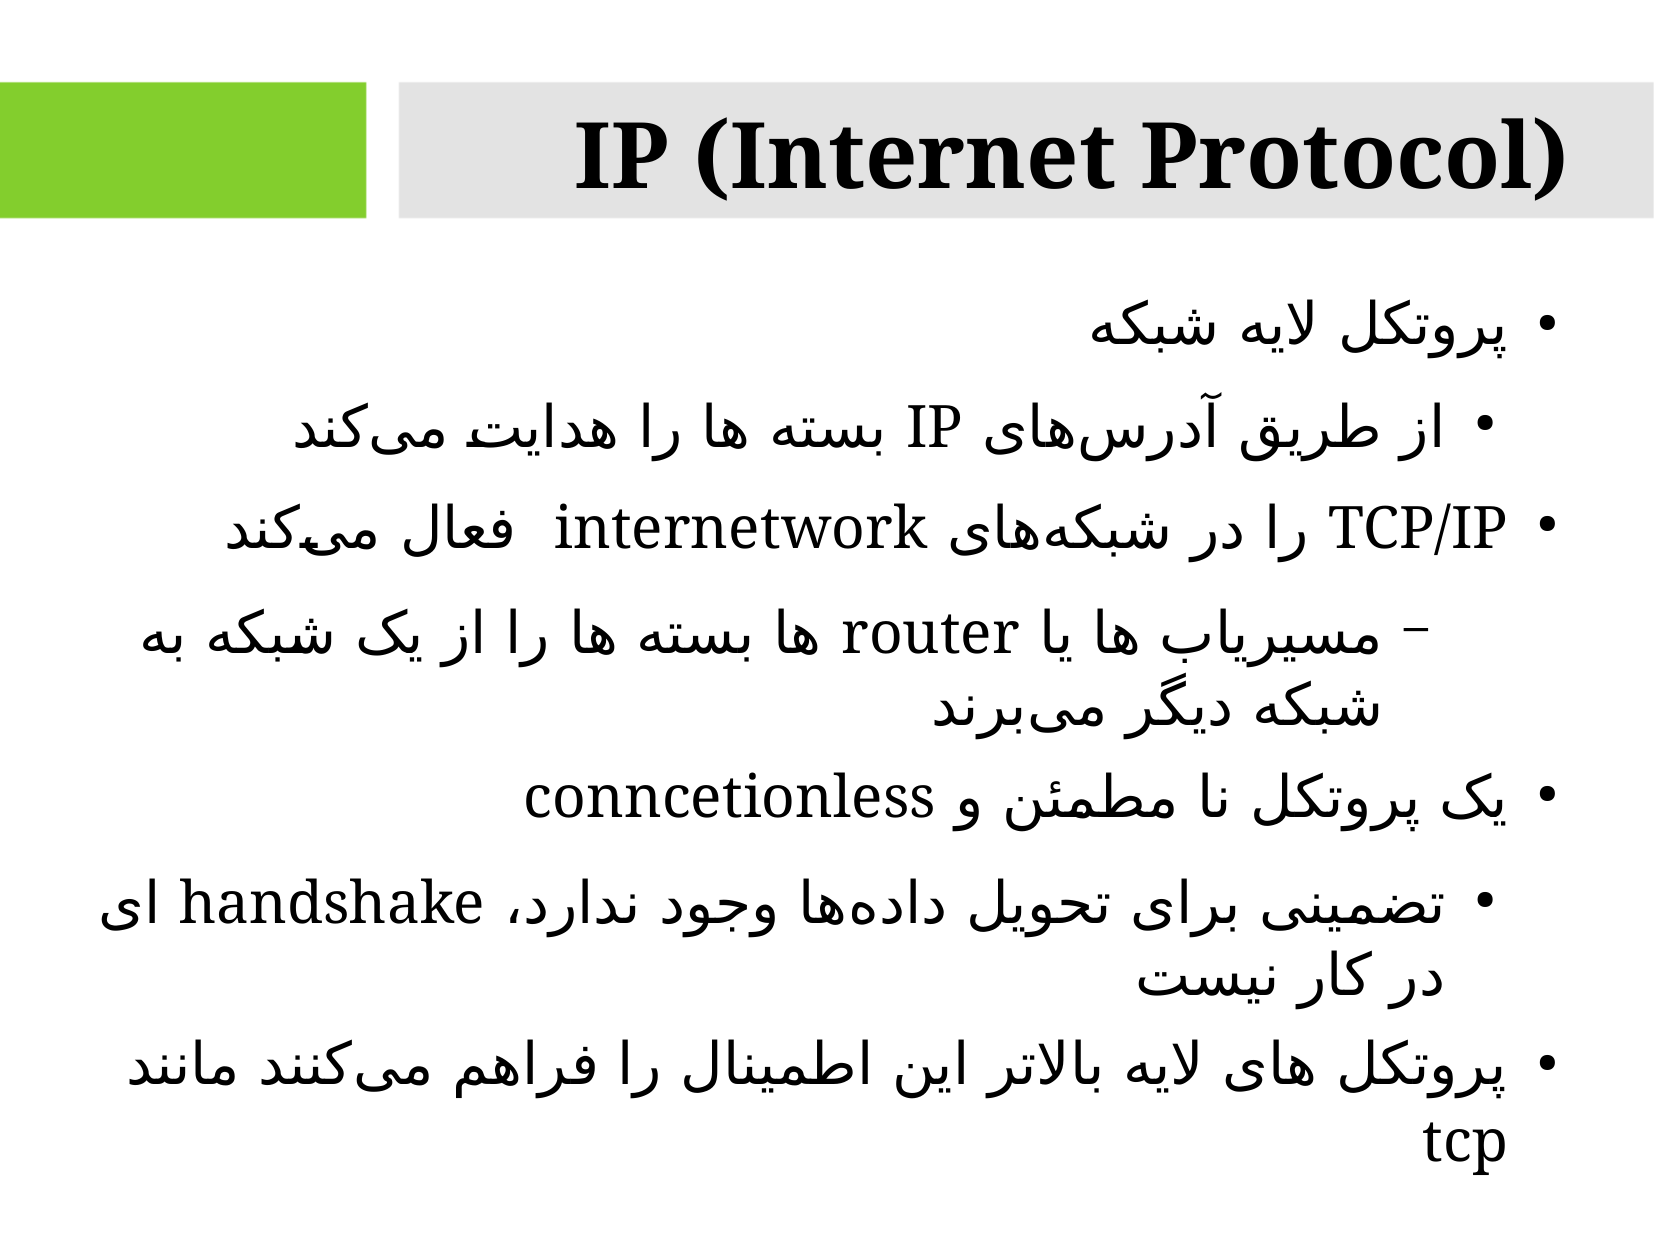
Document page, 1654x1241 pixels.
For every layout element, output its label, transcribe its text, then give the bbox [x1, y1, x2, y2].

picture [0, 0, 1654, 1241]
title IP (Internet Protocol) [82, 49, 1571, 257]
list پروتکل لایه شبکه از طریق آدرس‌های IP بسته ها را هدایت می‌کند TCP/IP را در شبکه‌های internetwork فعال می‌کند مسیریاب ها یا router ها بسته ها را از یک شبکه به شبکه دیگر می‌برند یک پروتکل نا مطمئن و conncetionless تضمینی برای تحویل داده‌ها وجود ندارد، handshake ای در کار نیست پروتکل های لایه بالاتر این اطمینال را فراهم می‌کنند مانند tcp [82, 290, 1571, 1182]
